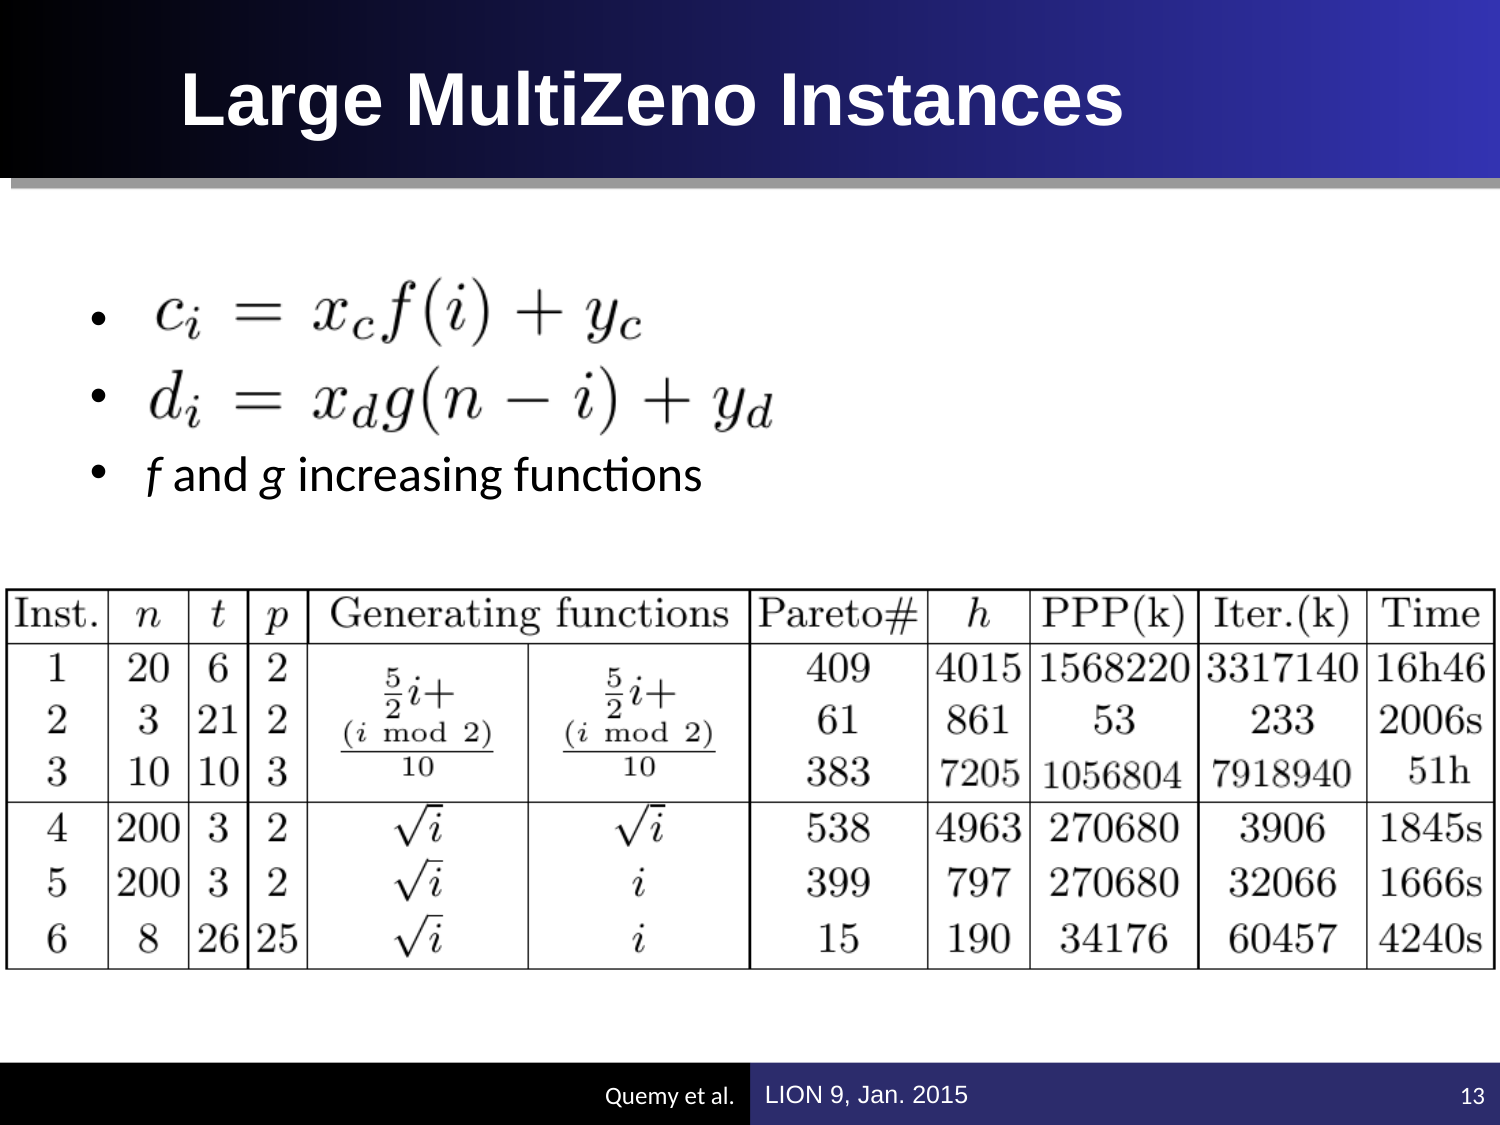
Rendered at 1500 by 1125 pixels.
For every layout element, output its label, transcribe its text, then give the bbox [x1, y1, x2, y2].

text_box Large MultiZeno Instances [165, 43, 1404, 148]
picture [137, 269, 655, 355]
picture [144, 359, 777, 442]
list f and g increasing functions [75, 280, 1426, 583]
picture [0, 583, 1500, 974]
